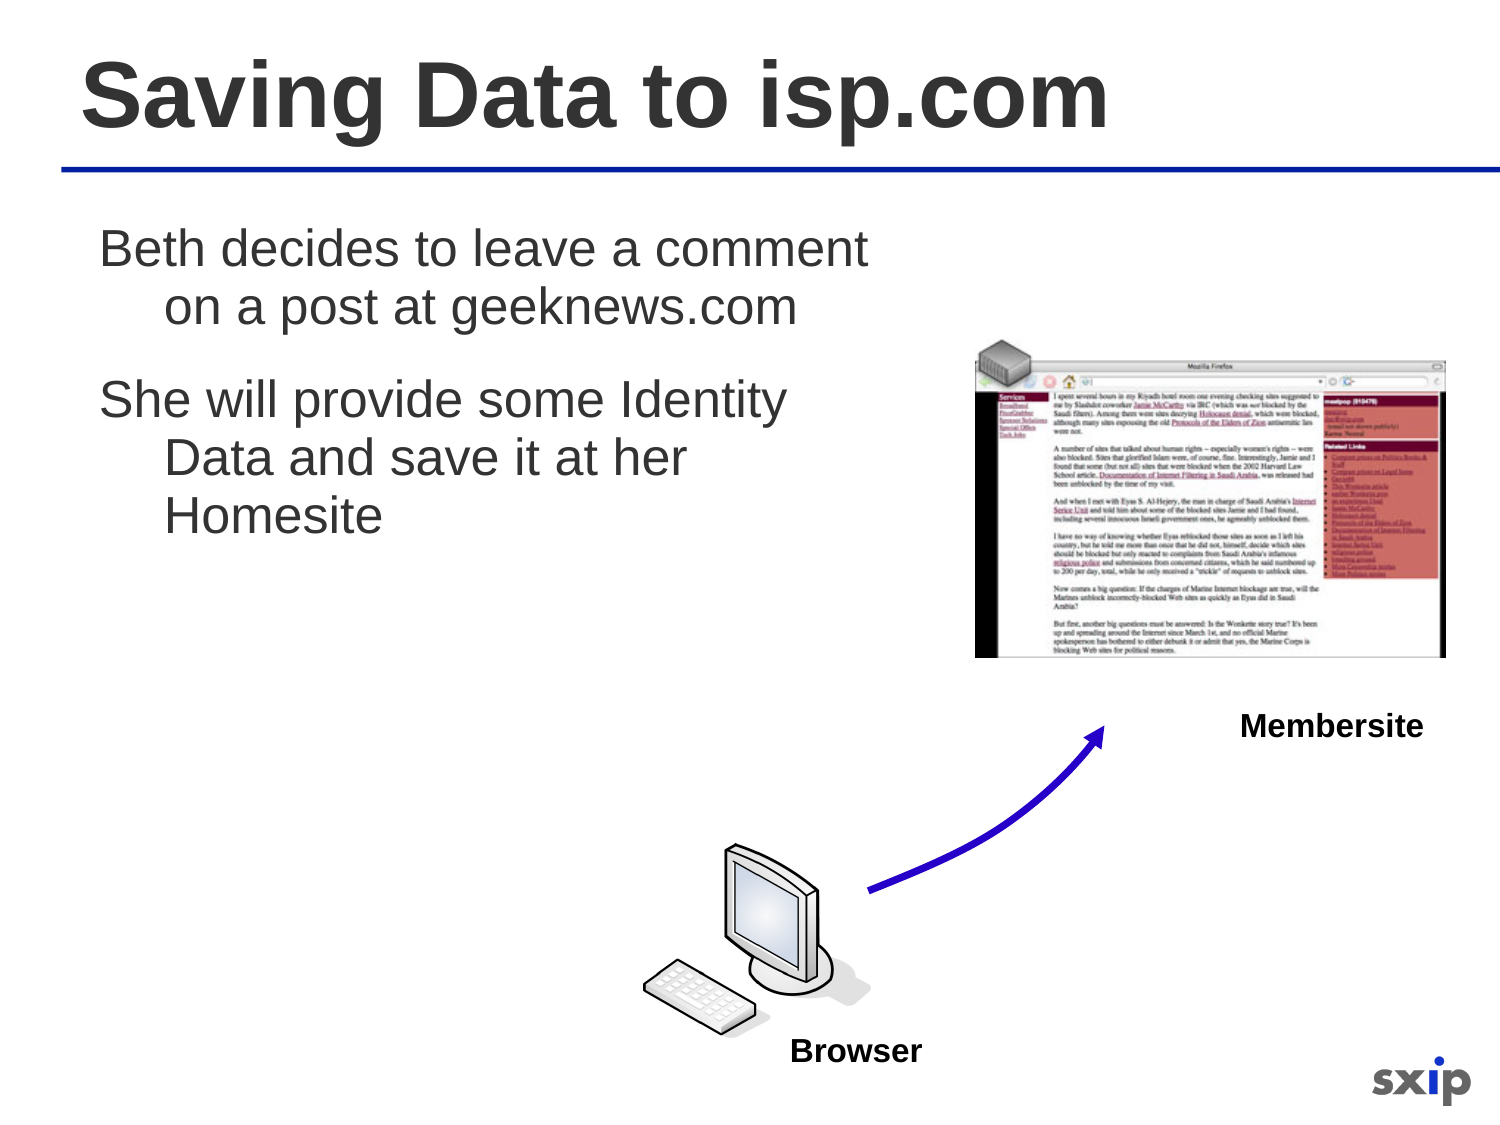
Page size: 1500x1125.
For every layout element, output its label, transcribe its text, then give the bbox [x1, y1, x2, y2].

picture [1372, 1056, 1471, 1106]
title Saving Data to isp.com [61, 21, 1495, 169]
list Beth decides to leave a comment on a post at geeknews.com She will provide some Identity Data and save it at her Homesite [62, 219, 897, 740]
text_box Browser [774, 1025, 938, 1078]
picture [975, 337, 1446, 659]
text_box Membersite [1224, 699, 1440, 753]
picture [643, 843, 871, 1038]
